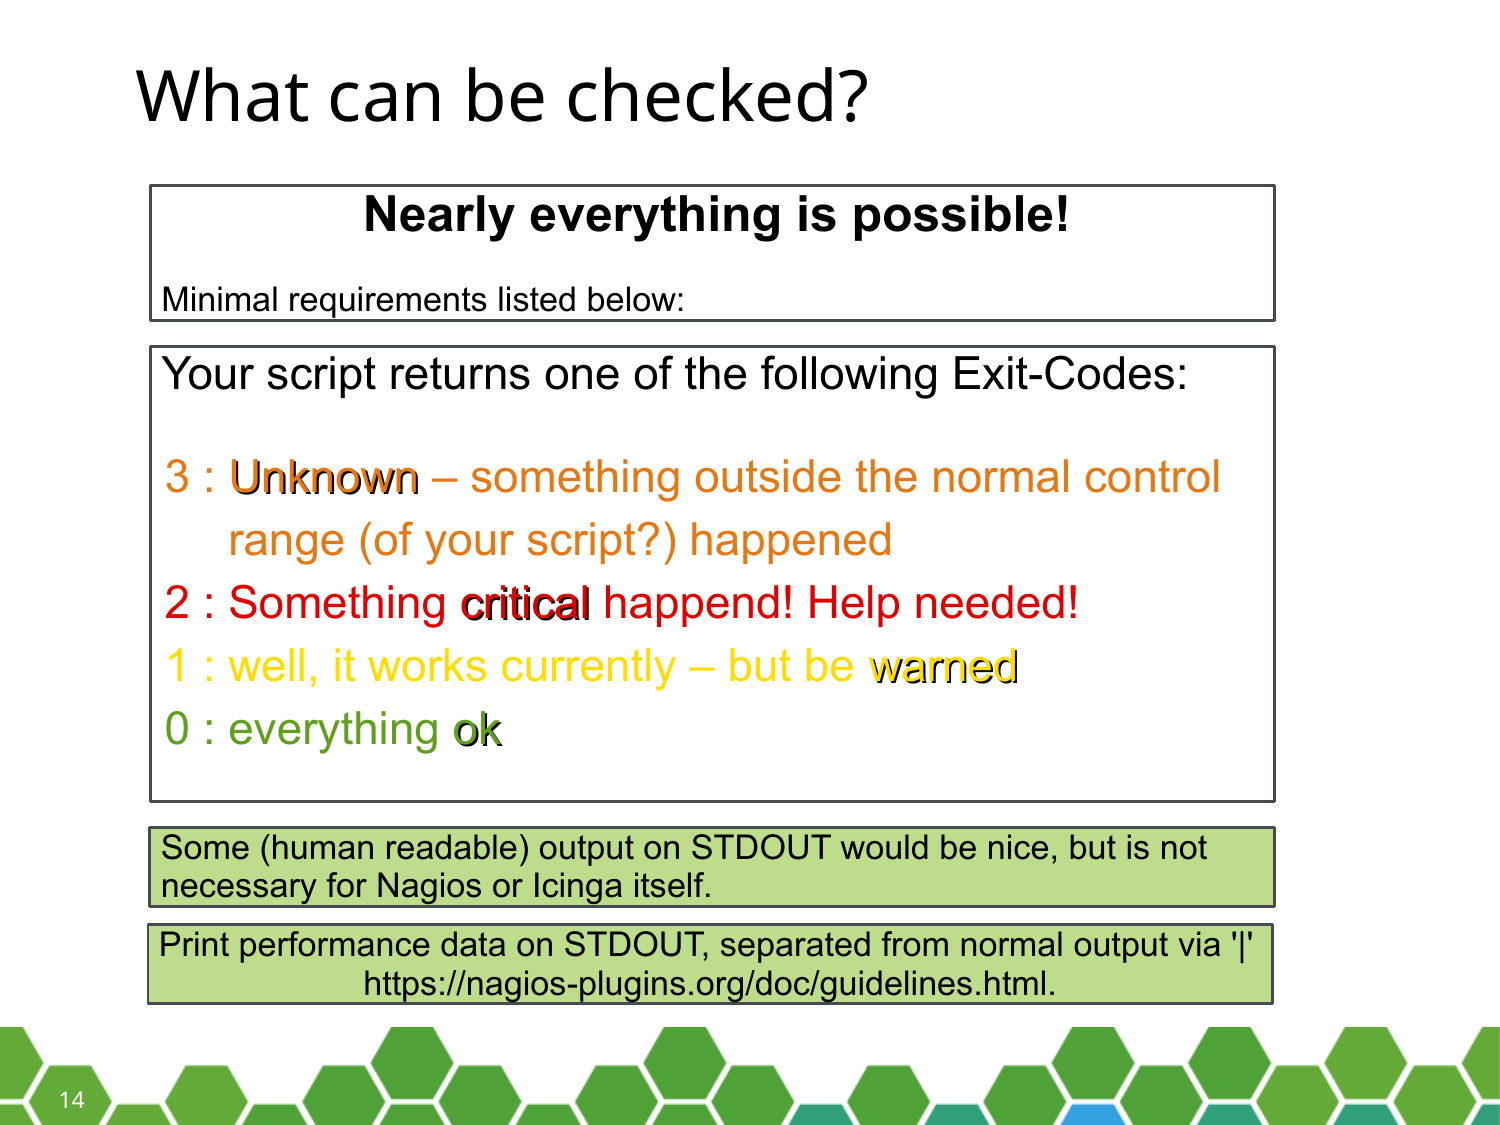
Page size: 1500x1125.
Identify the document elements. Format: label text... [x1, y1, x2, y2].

text_box Print performance data on STDOUT, separated from normal output via '|' https://nagios-plugins.org/doc/guidelines.html. [147, 924, 1273, 1004]
text_box Nearly everything is possible! Minimal requirements listed below: [150, 185, 1275, 321]
title What can be checked? [135, 12, 1372, 175]
text_box Some (human readable) output on STDOUT would be nice, but is not necessary for Nagios or Icinga itself. [149, 827, 1275, 907]
picture [0, 1027, 1500, 1125]
text_box Your script returns one of the following Exit-Codes: 3 : Unknown – something outside the normal control range (of your script?) happened 2 : Something critical happend! Help needed! 1 : well, it works currently – but be warned 0 : everything ok [150, 346, 1275, 802]
